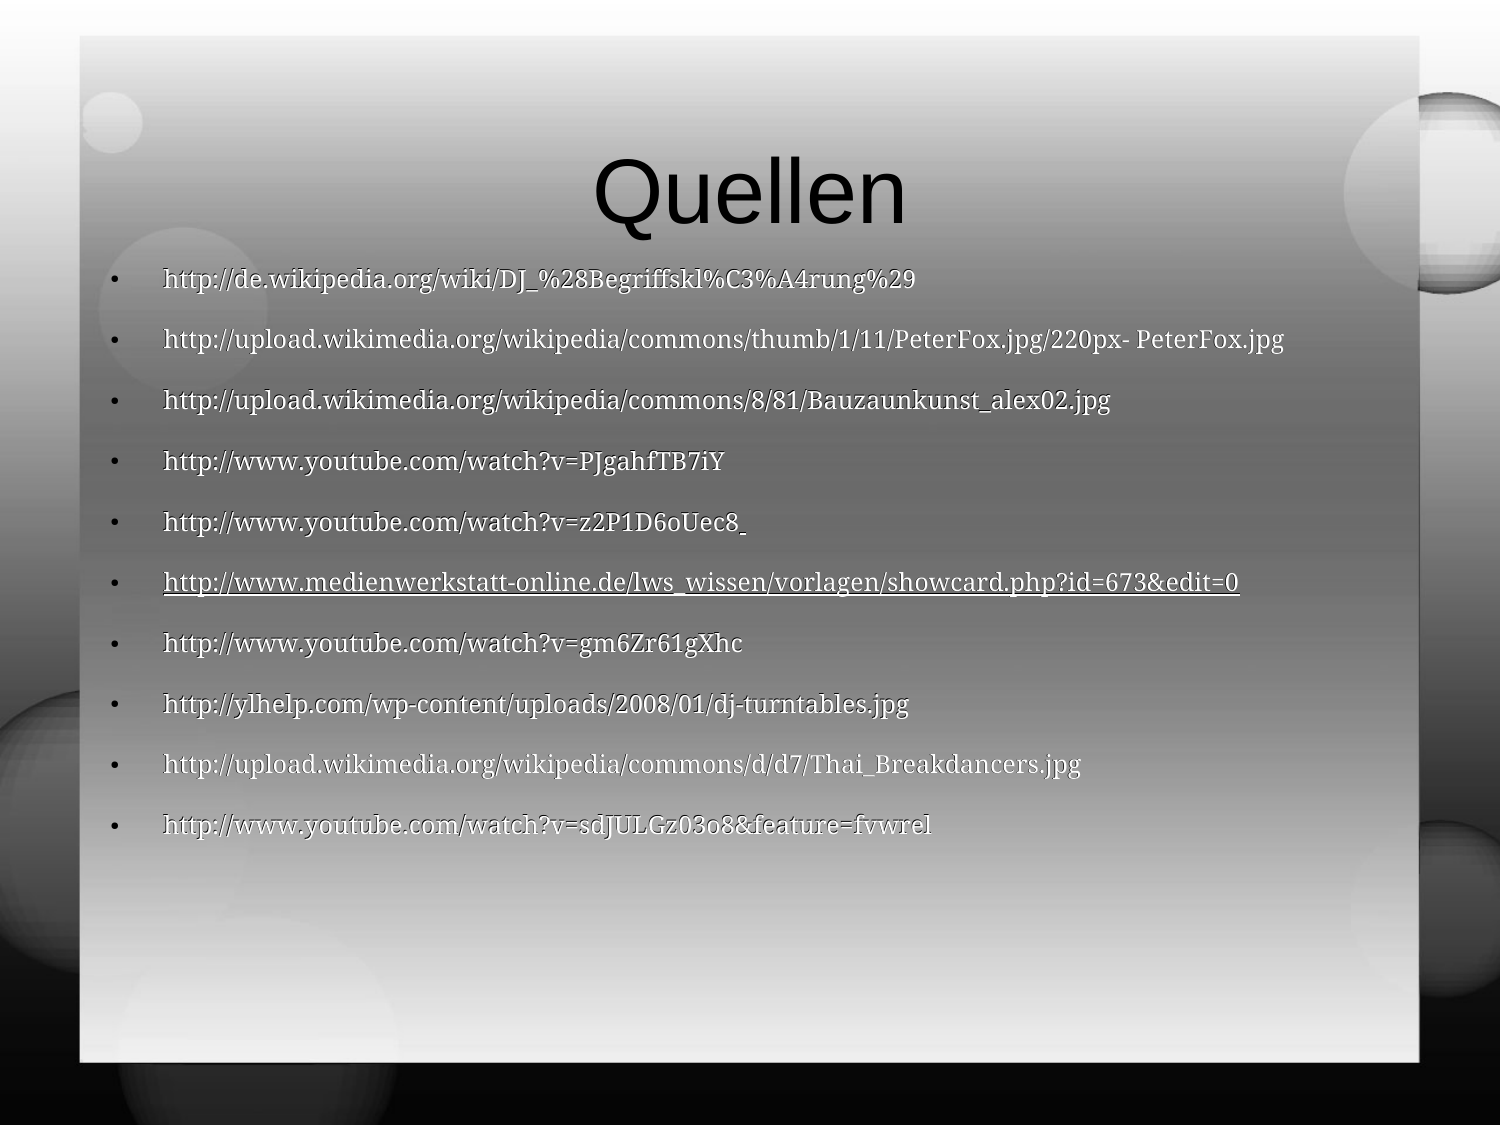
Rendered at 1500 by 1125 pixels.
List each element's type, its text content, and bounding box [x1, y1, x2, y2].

title Quellen [110, 93, 1392, 263]
picture [0, 0, 1500, 1125]
list http://de.wikipedia.org/wiki/DJ_%28Begriffskl%C3%A4rung%29 http://upload.wikimedia.org/wikipedia/commons/thumb/1/11/PeterFox.jpg/220px- PeterFox.jpg http://upload.wikimedia.org/wikipedia/commons/8/81/Bauzaunkunst_alex02.jpg http://www.youtube.com/watch?v=PJgahfTB7iY http://www.youtube.com/watch?v=z2P1D6oUec8 http://www.medienwerkstatt-online.de/lws_wissen/vorlagen/showcard.php?id=673&edit=0 http://www.youtube.com/watch?v=gm6Zr61gXhc http://ylhelp.com/wp-content/uploads/2008/01/dj-turntables.jpg http://upload.wikimedia.org/wikipedia/commons/d/d7/Thai_Breakdancers.jpg http://www.youtube.com/watch?v=sdJULGz03o8&feature=fvwrel [75, 263, 1425, 1006]
